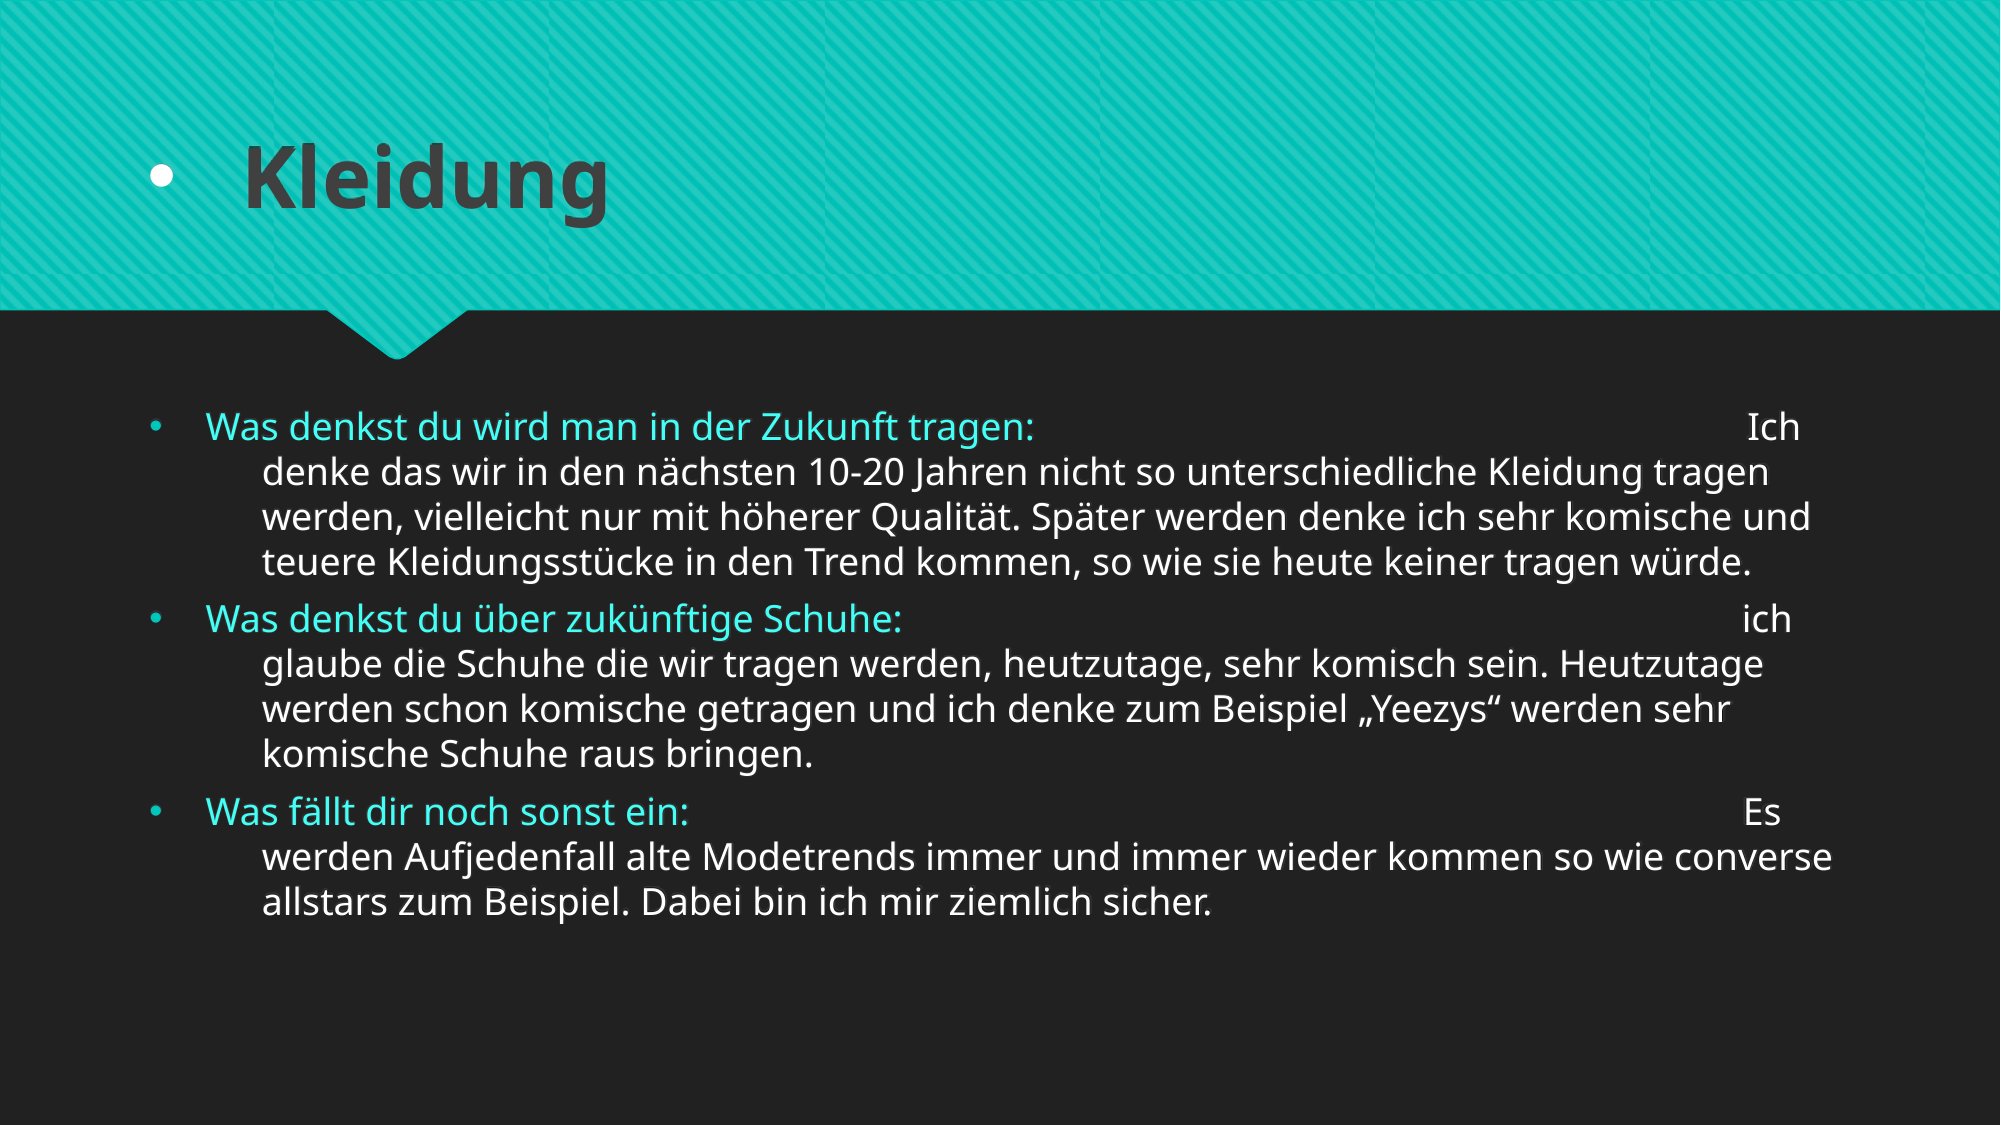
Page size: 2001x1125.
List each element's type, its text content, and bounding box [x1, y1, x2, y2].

title Kleidung [132, 73, 1868, 233]
list Was denkst du wird man in der Zukunft tragen: Ich denke das wir in den nächsten 10-20 Jahren nicht so unterschiedliche Kleidung tragen werden, vielleicht nur mit höherer Qualität. Später werden denke ich sehr komische und teuere Kleidungsstücke in den Trend kommen, so wie sie heute keiner tragen würde. Was denkst du über zukünftige Schuhe: ich glaube die Schuhe die wir tragen werden, heutzutage, sehr komisch sein. Heutzutage werden schon komische getragen und ich denke zum Beispiel „Yeezys“ werden sehr komische Schuhe raus bringen. Was fällt dir noch sonst ein: Es werden Aufjedenfall alte Modetrends immer und immer wieder kommen so wie converse allstars zum Beispiel. Dabei bin ich mir ziemlich sicher. [134, 364, 1866, 962]
